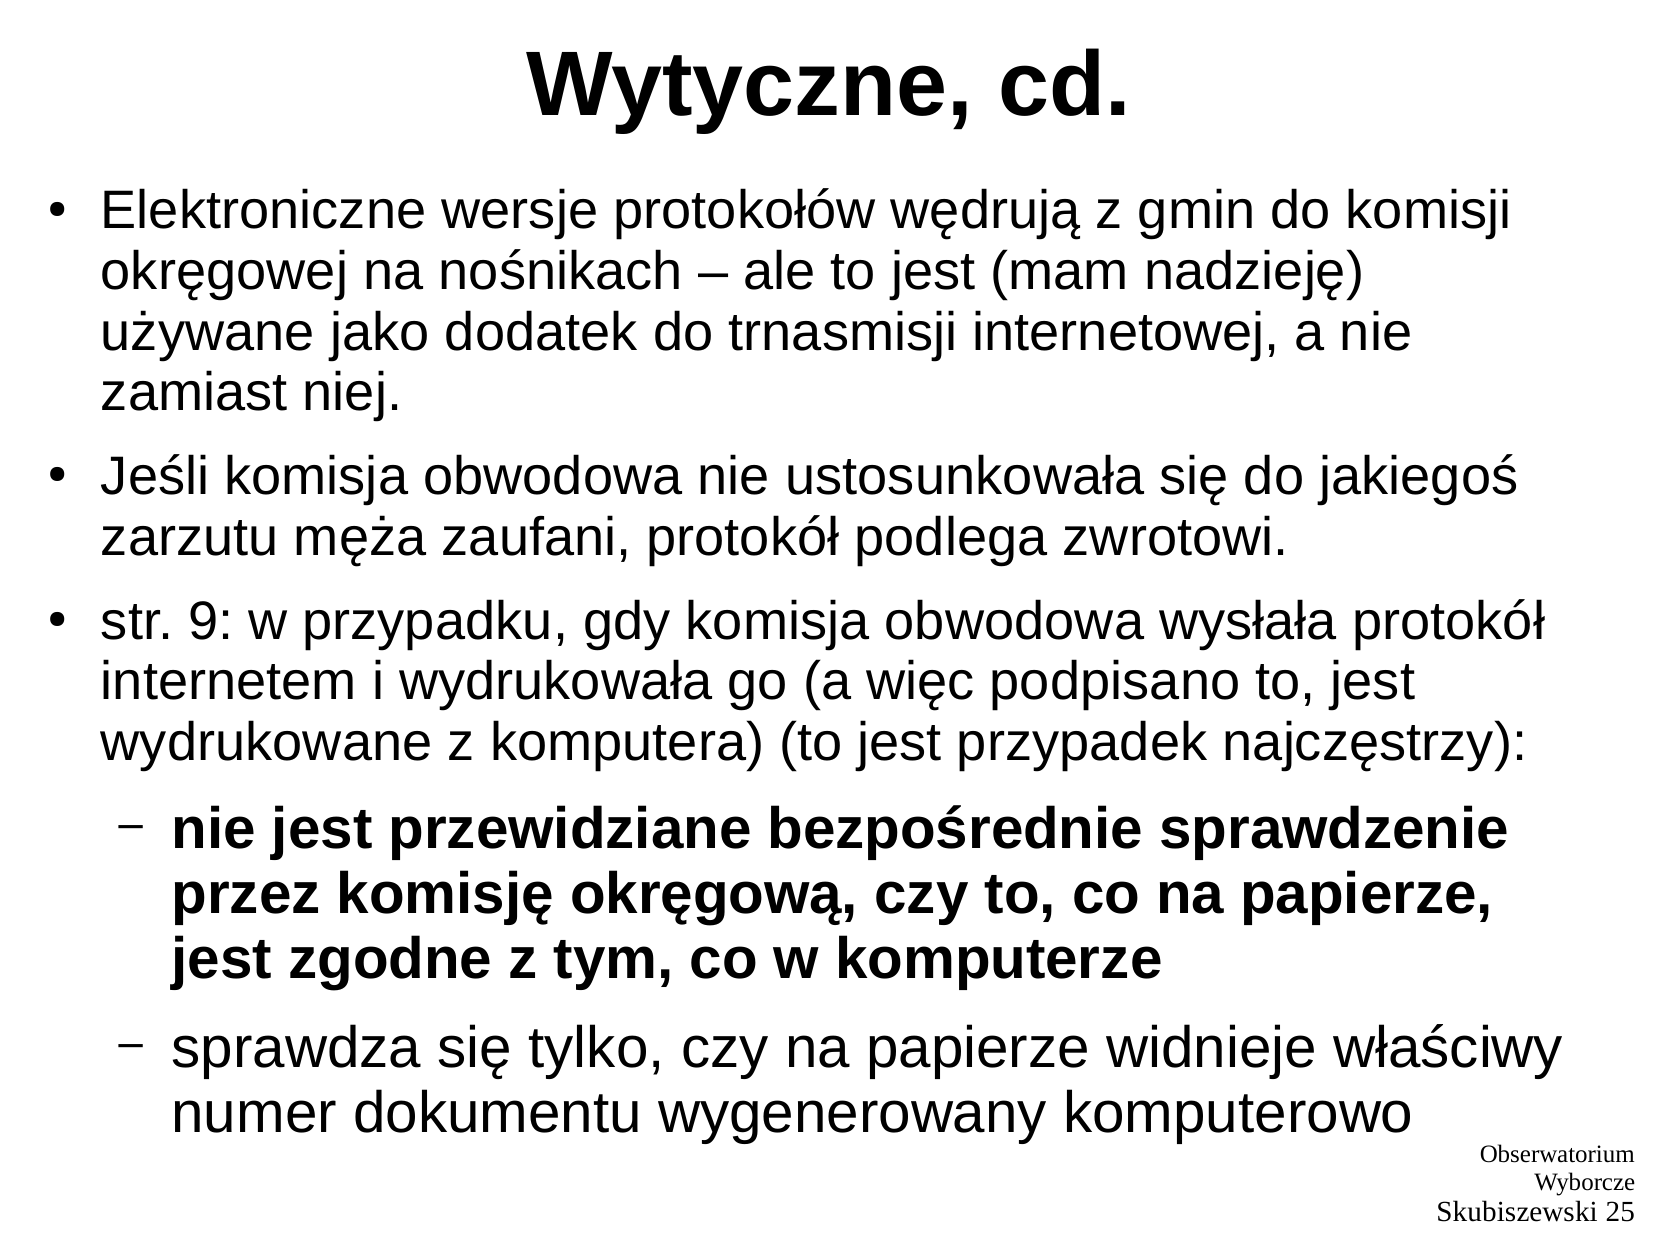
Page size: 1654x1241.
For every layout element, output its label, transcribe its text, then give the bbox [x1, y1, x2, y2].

list Elektroniczne wersje protokołów wędrują z gmin do komisji okręgowej na nośnikach – ale to jest (mam nadzieję) używane jako dodatek do trnasmisji internetowej, a nie zamiast niej. Jeśli komisja obwodowa nie ustosunkowała się do jakiegoś zarzutu męża zaufani, protokół podlega zwrotowi. str. 9: w przypadku, gdy komisja obwodowa wysłała protokół internetem i wydrukowała go (a więc podpisano to, jest wydrukowane z komputera) (to jest przypadek najczęstrzy): nie jest przewidziane bezpośrednie sprawdzenie przez komisję okręgową, czy to, co na papierze, jest zgodne z tym, co w komputerze sprawdza się tylko, czy na papierze widnieje właściwy numer dokumentu wygenerowany komputerowo [30, 180, 1583, 1241]
title Wytyczne, cd. [84, 32, 1573, 166]
